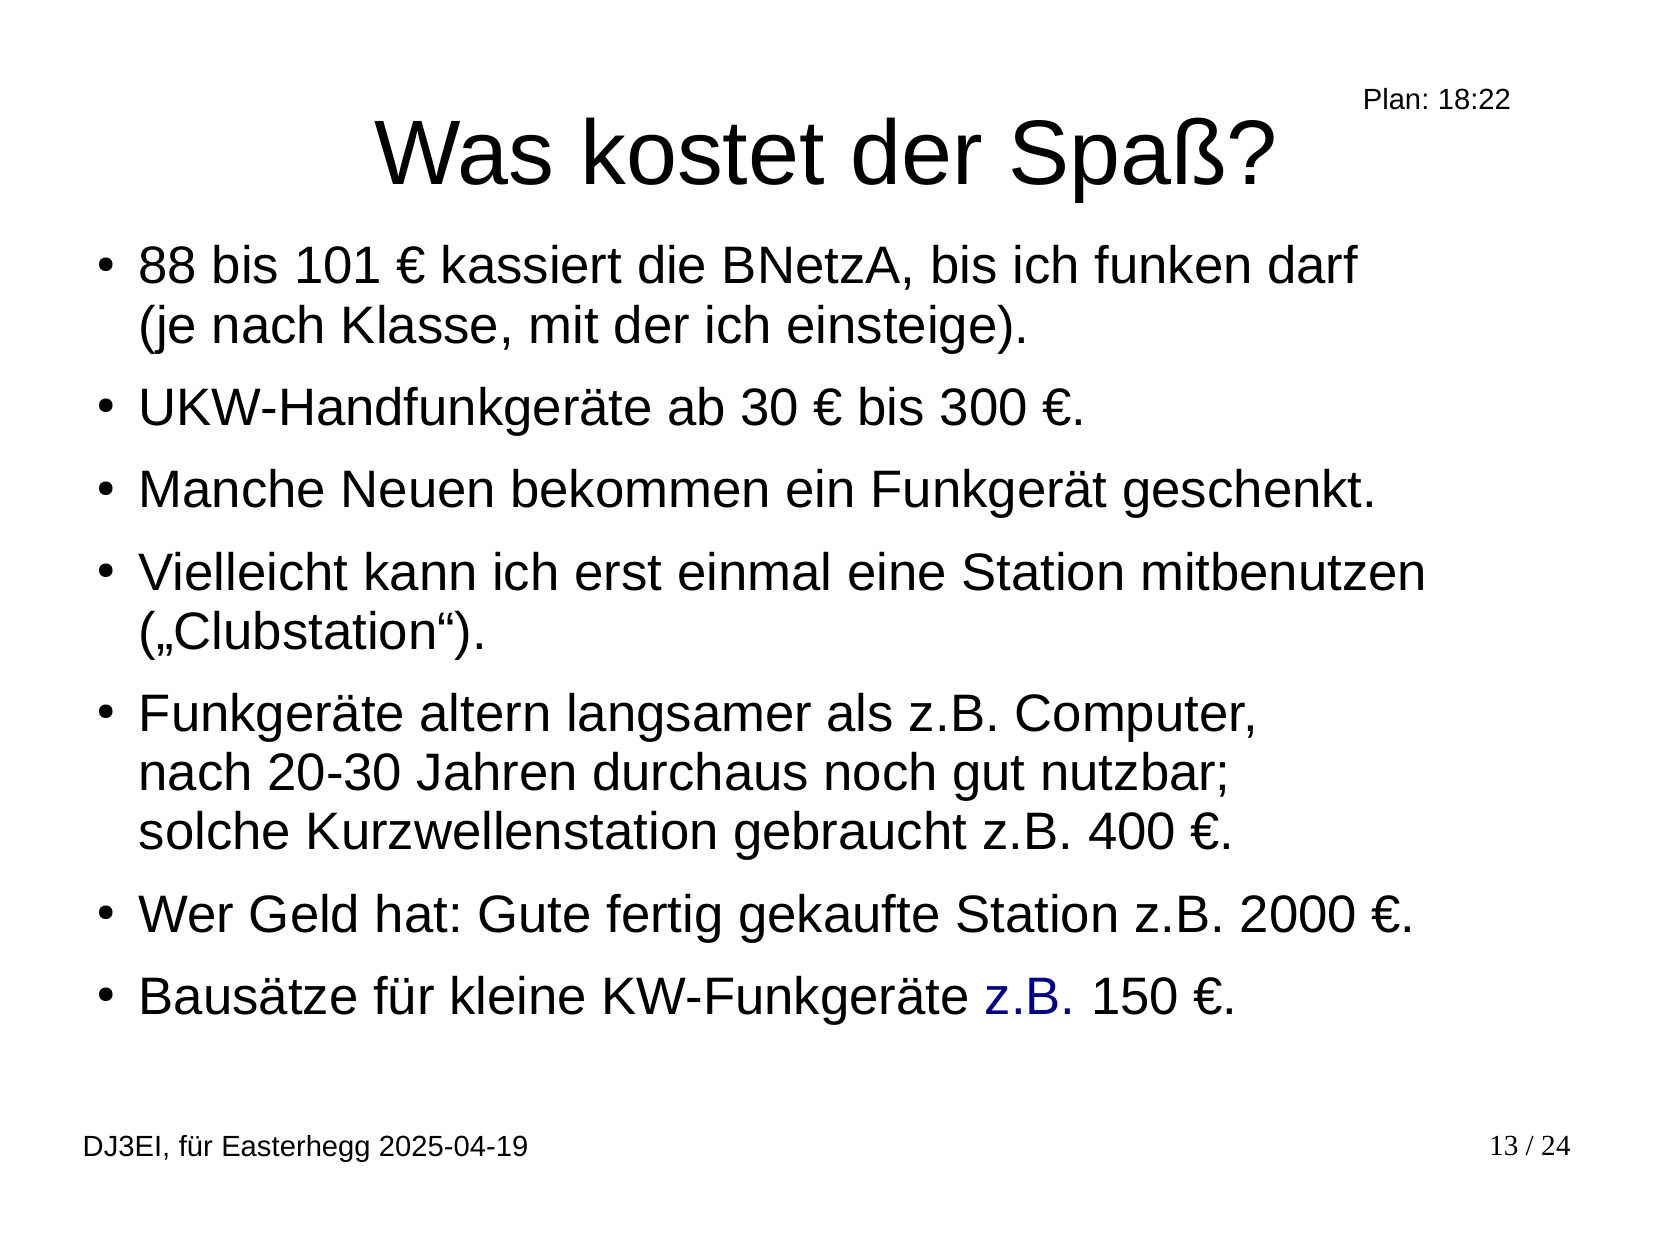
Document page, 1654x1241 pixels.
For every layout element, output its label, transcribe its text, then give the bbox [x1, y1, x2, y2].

title Was kostet der Spaß? [82, 49, 1571, 236]
text_box Plan: 18:22 [1348, 75, 1527, 123]
list 88 bis 101 € kassiert die BNetzA, bis ich funken darf (je nach Klasse, mit der ich einsteige). UKW-Handfunkgeräte ab 30 € bis 300 €. Manche Neuen bekommen ein Funkgerät geschenkt. Vielleicht kann ich erst einmal eine Station mitbenutzen („Clubstation“). Funkgeräte altern langsamer als z.B. Computer, nach 20-30 Jahren durchaus noch gut nutzbar; solche Kurzwellenstation gebraucht z.B. 400 €. Wer Geld hat: Gute fertig gekaufte Station z.B. 2000 €. Bausätze für kleine KW-Funkgeräte z.B. 150 €. [82, 236, 1571, 1033]
